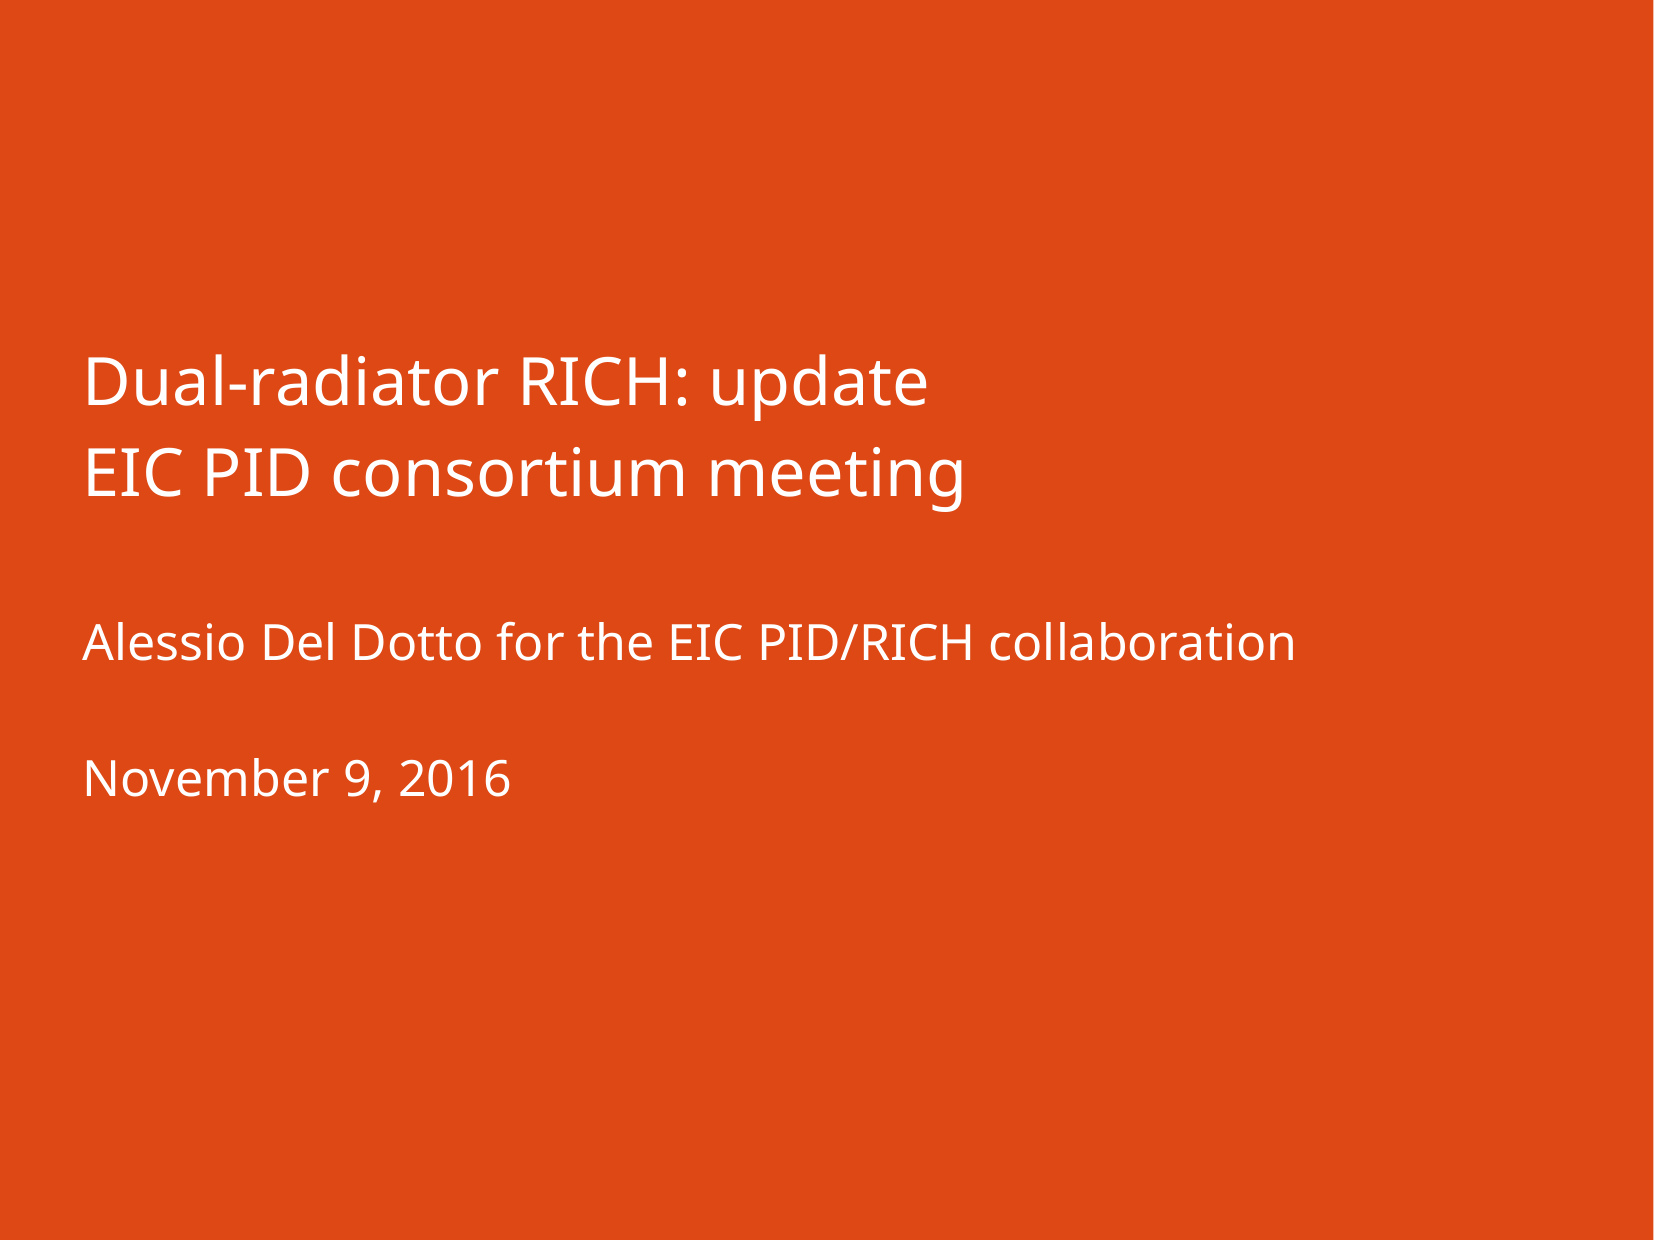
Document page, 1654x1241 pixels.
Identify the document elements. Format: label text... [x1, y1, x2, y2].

title Dual-radiator RICH: update EIC PID consortium meeting Alessio Del Dotto for the EIC PID/RICH collaboration November 9, 2016 [82, 375, 1571, 562]
subtitle [82, 562, 1571, 844]
